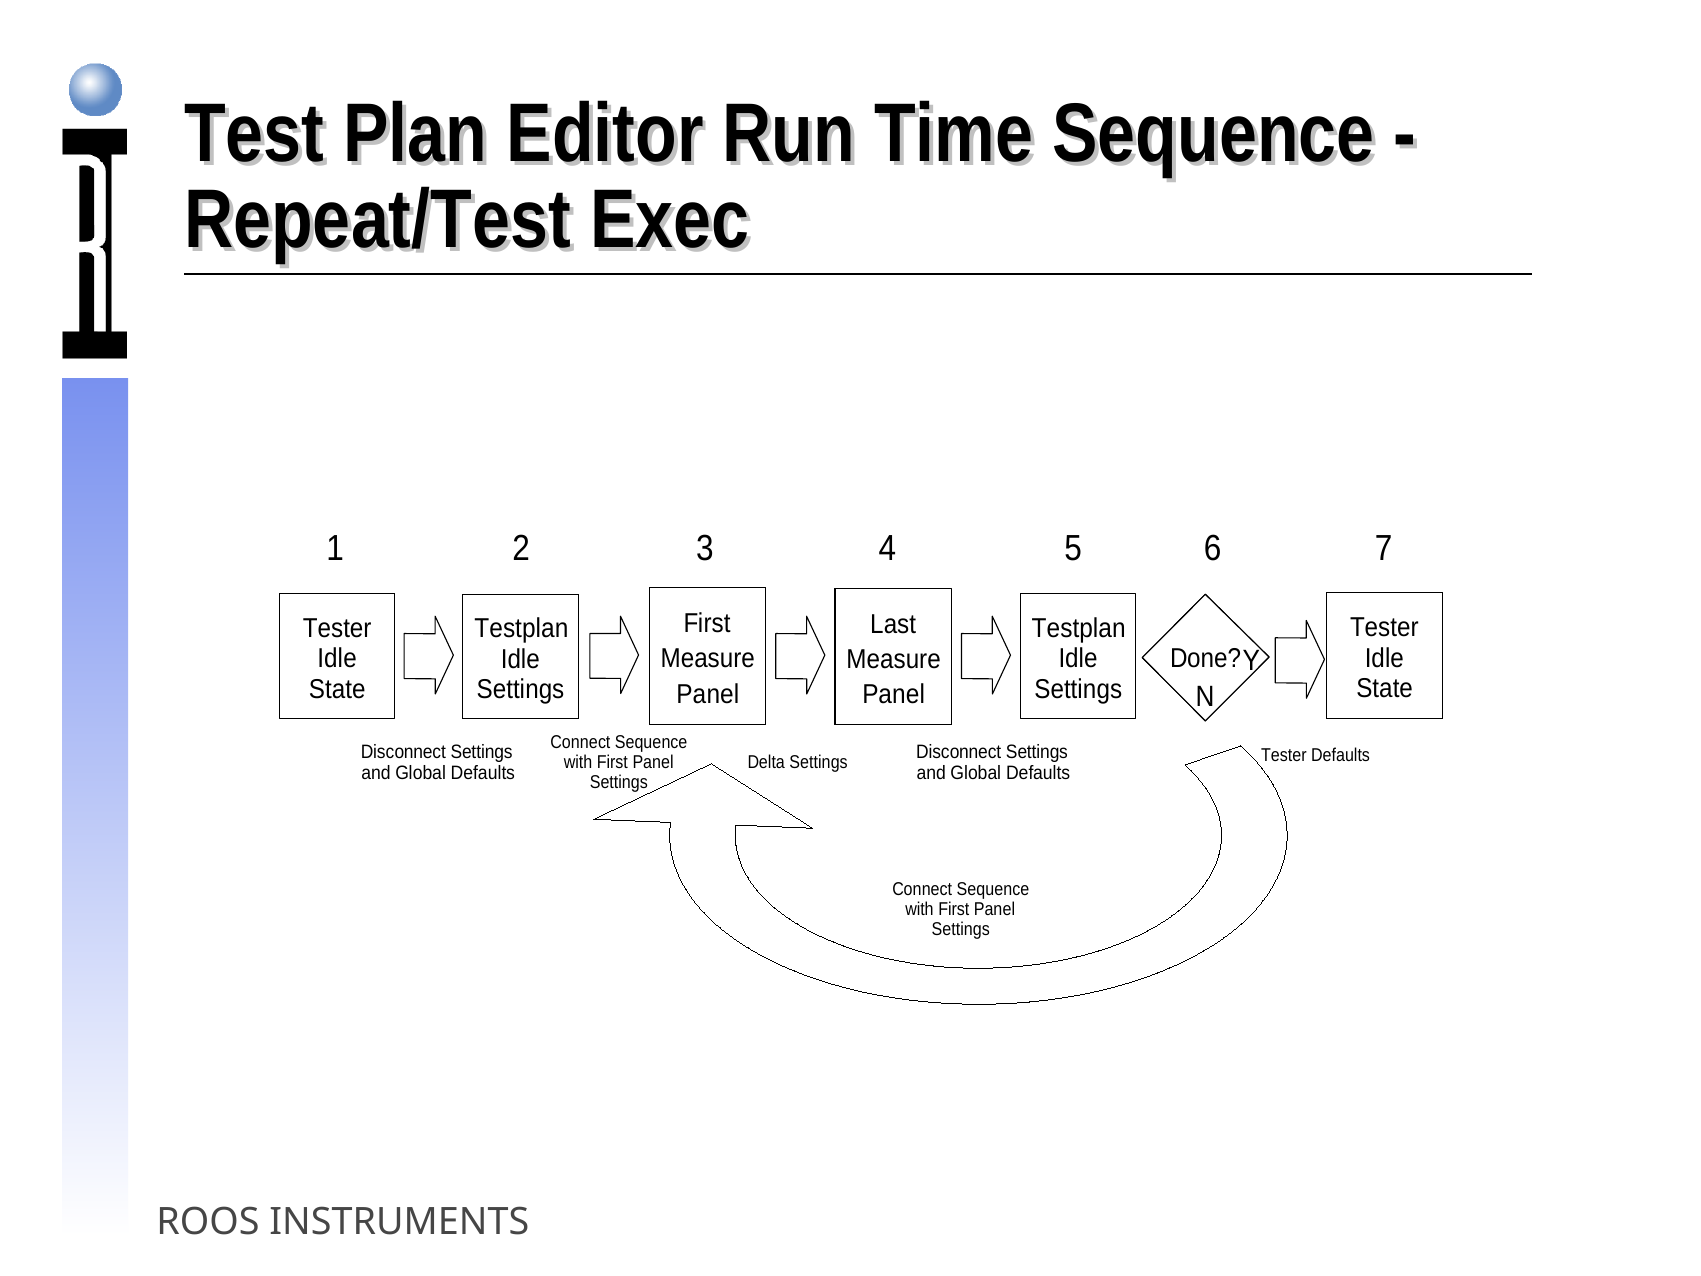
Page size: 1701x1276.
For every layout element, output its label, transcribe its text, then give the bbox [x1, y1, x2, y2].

text_box [775, 616, 825, 694]
text_box 3 [696, 527, 714, 569]
text_box Testplan [1031, 612, 1132, 643]
text_box Idle [317, 643, 364, 673]
text_box Measure [660, 643, 756, 674]
text_box with First Panel [905, 898, 1021, 920]
text_box [1198, 714, 1213, 721]
text_box Done? [1170, 643, 1242, 674]
text_box Idle [1058, 642, 1105, 673]
text_box Testplan [474, 612, 575, 644]
text_box Panel [676, 678, 739, 710]
text_box Tester [1350, 611, 1426, 643]
text_box Delta Settings [747, 751, 849, 773]
text_box [589, 616, 639, 694]
text_box [1261, 649, 1270, 666]
text_box [1142, 594, 1255, 712]
text_box [835, 588, 952, 724]
text_box 5 [1064, 527, 1083, 569]
text_box Settings [476, 674, 565, 705]
text_box 2 [512, 527, 530, 569]
text_box [1275, 620, 1325, 699]
text_box Panel [862, 678, 925, 710]
text_box [404, 616, 454, 694]
text_box Tester Defaults [1261, 744, 1371, 765]
text_box Measure [846, 643, 941, 675]
text_box 4 [878, 527, 897, 569]
text_box [463, 594, 578, 719]
text_box Settings [931, 919, 990, 940]
text_box Idle [500, 643, 547, 674]
text_box First [683, 608, 731, 639]
text_box Connect Sequence [892, 878, 1034, 900]
text_box Tester [302, 612, 379, 644]
text_box Connect Sequence [550, 731, 693, 753]
text_box N [1195, 680, 1215, 714]
text_box with First Panel [563, 751, 679, 773]
text_box [649, 588, 766, 724]
text_box [279, 594, 395, 719]
text_box Idle [1364, 642, 1411, 672]
text_box and Global Defaults [916, 762, 1070, 785]
text_box State [1356, 672, 1413, 704]
text_box [1326, 593, 1442, 718]
text_box Y [1242, 643, 1261, 677]
text_box Disconnect Settings [916, 740, 1075, 763]
text_box State [308, 673, 366, 705]
text_box 7 [1375, 527, 1393, 569]
text_box [961, 616, 1011, 694]
text_box 6 [1203, 527, 1222, 569]
text_box Test Plan Editor Run Time Sequence - Repeat/Test Exec [184, 92, 1539, 274]
text_box [1020, 593, 1136, 719]
text_box Disconnect Settings [360, 740, 520, 763]
text_box Last [870, 608, 917, 640]
text_box 1 [326, 527, 345, 569]
text_box Settings [1034, 673, 1123, 705]
text_box [699, 834, 750, 863]
text_box Settings [589, 771, 649, 793]
text_box and Global Defaults [361, 762, 515, 785]
